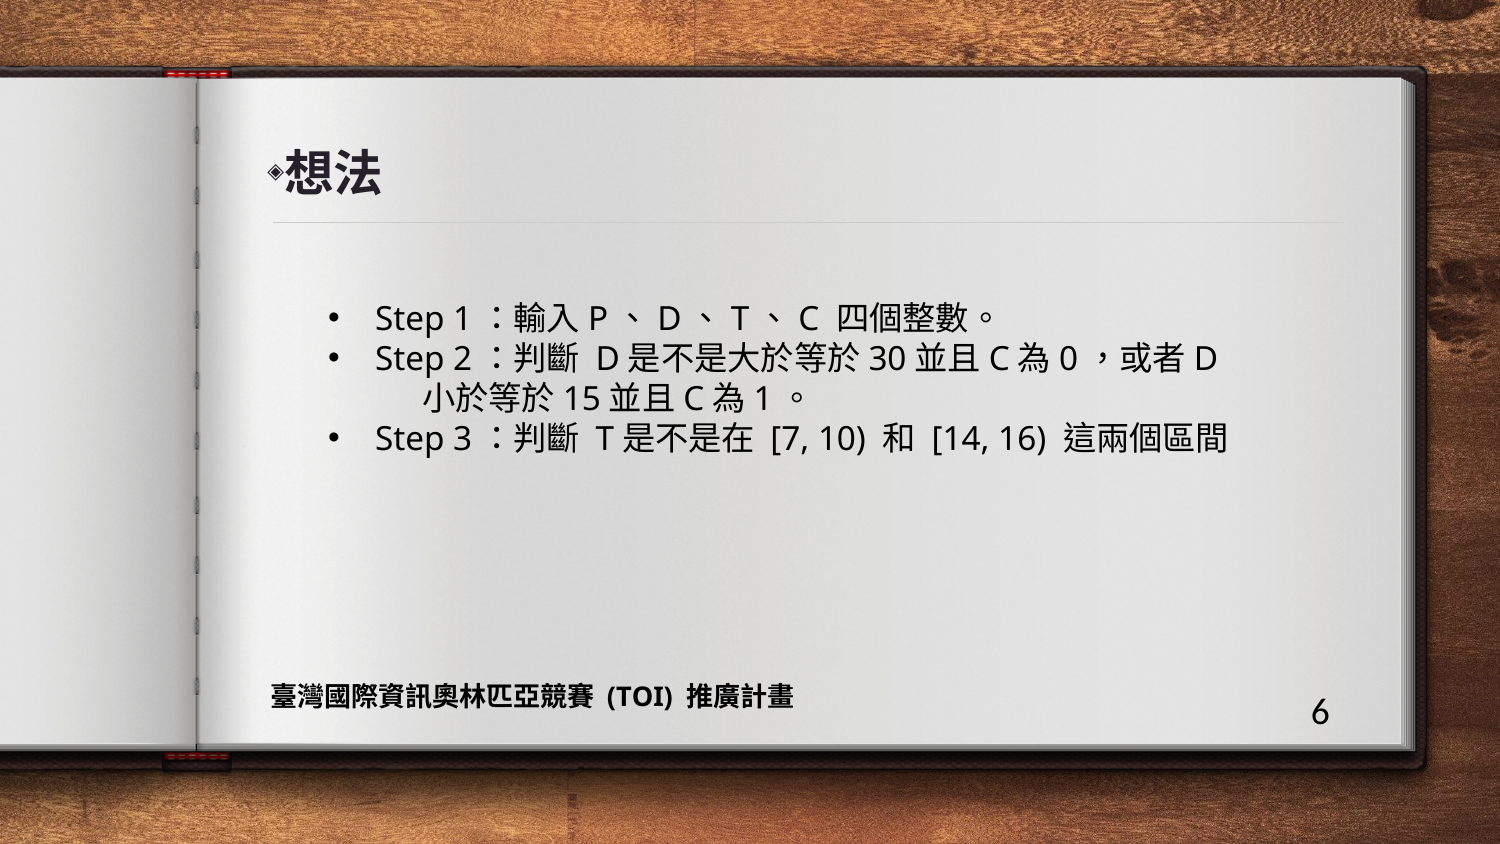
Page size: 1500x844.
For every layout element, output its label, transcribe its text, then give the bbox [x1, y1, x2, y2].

text_box Step 1：輸入P、D、T、C 四個整數。 Step 2：判斷 D是不是大於等於30並且C為0，或者D小於等於15並且C為1。 Step 3：判斷 T是不是在 [7, 10) 和 [14, 16) 這兩個區間 [313, 289, 1254, 467]
list 想法 [252, 126, 1194, 216]
text_box 6 [1295, 672, 1386, 737]
